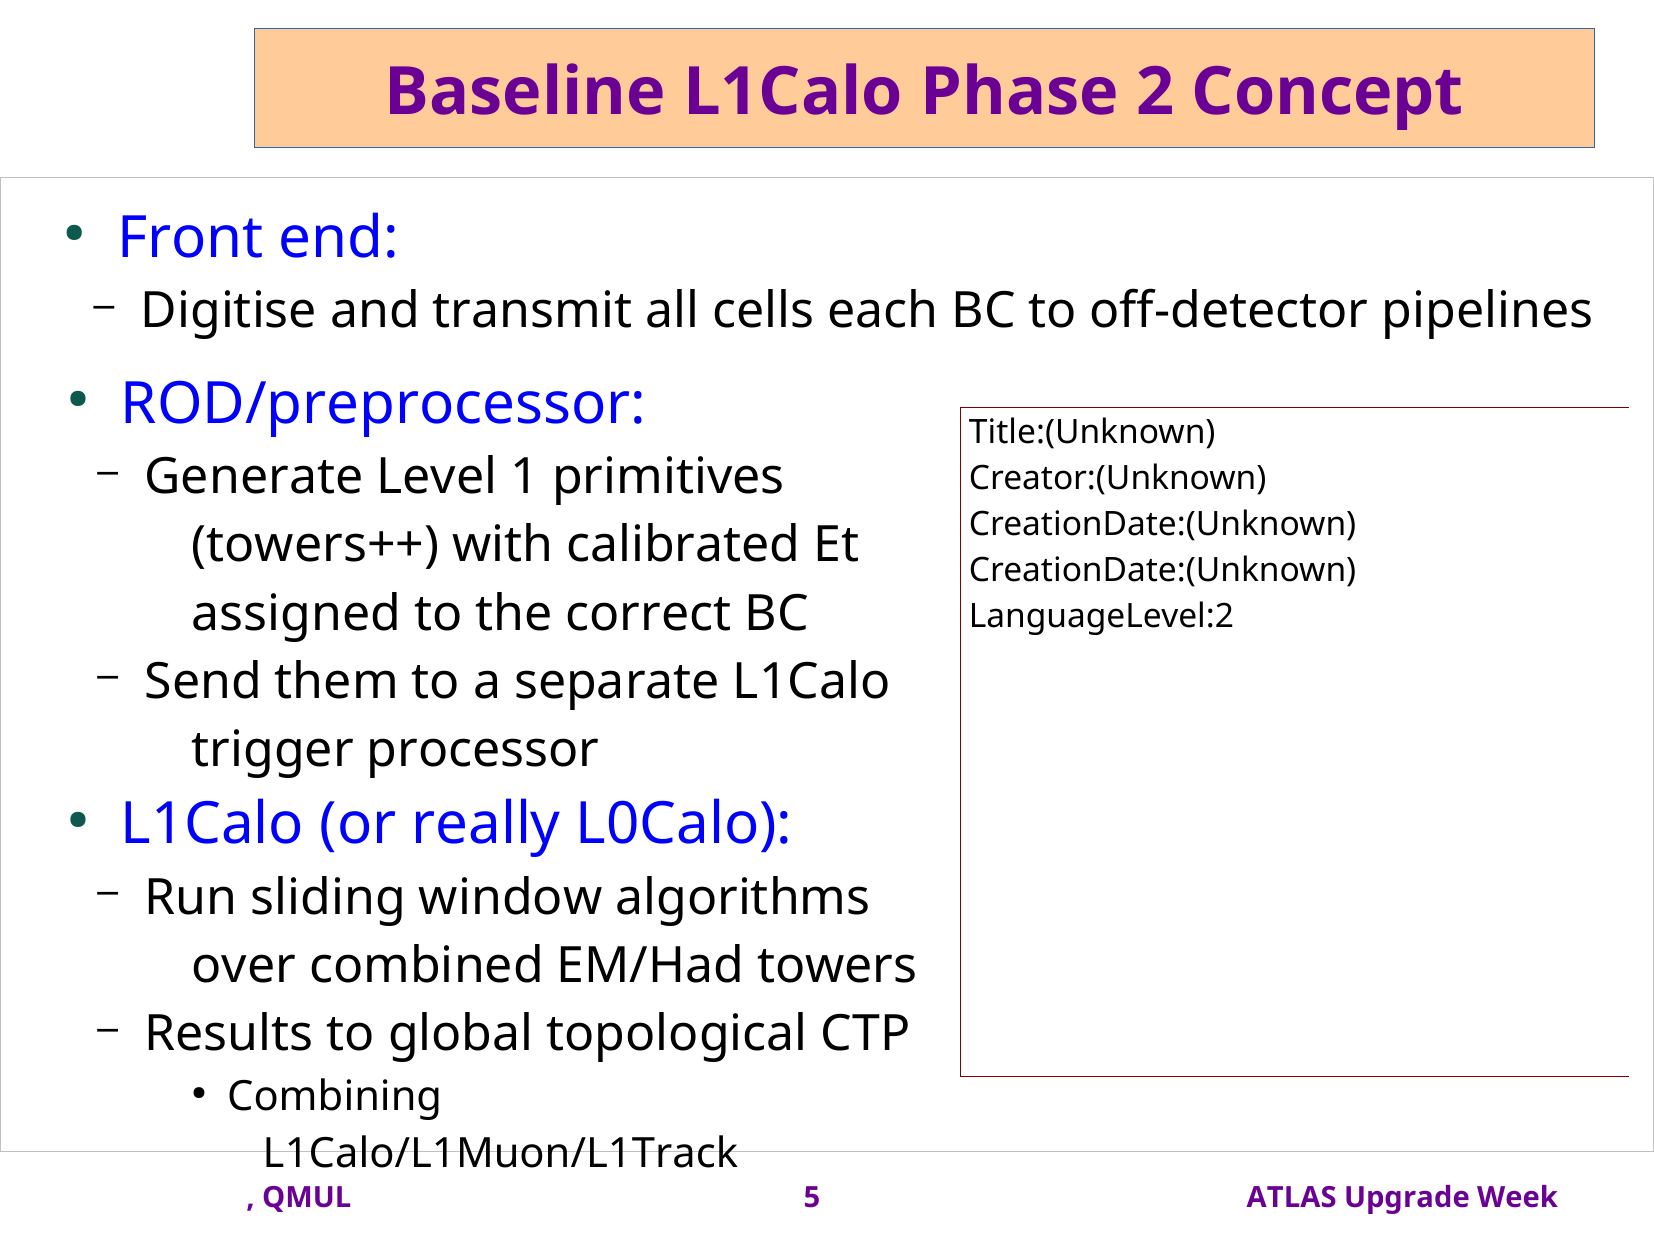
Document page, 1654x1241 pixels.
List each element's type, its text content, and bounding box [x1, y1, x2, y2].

list ROD/preprocessor: Generate Level 1 primitives (towers++) with calibrated Et assigned to the correct BC Send them to a separate L1Calo trigger processor L1Calo (or really L0Calo): Run sliding window algorithms over combined EM/Had towers Results to global topological CTP Combining L1Calo/L1Muon/L1Track [50, 360, 921, 1138]
picture [958, 405, 1629, 1077]
list Front end: Digitise and transmit all cells each BC to off-detector pipelines [46, 194, 1627, 359]
title Baseline L1Calo Phase 2 Concept [254, 28, 1595, 148]
